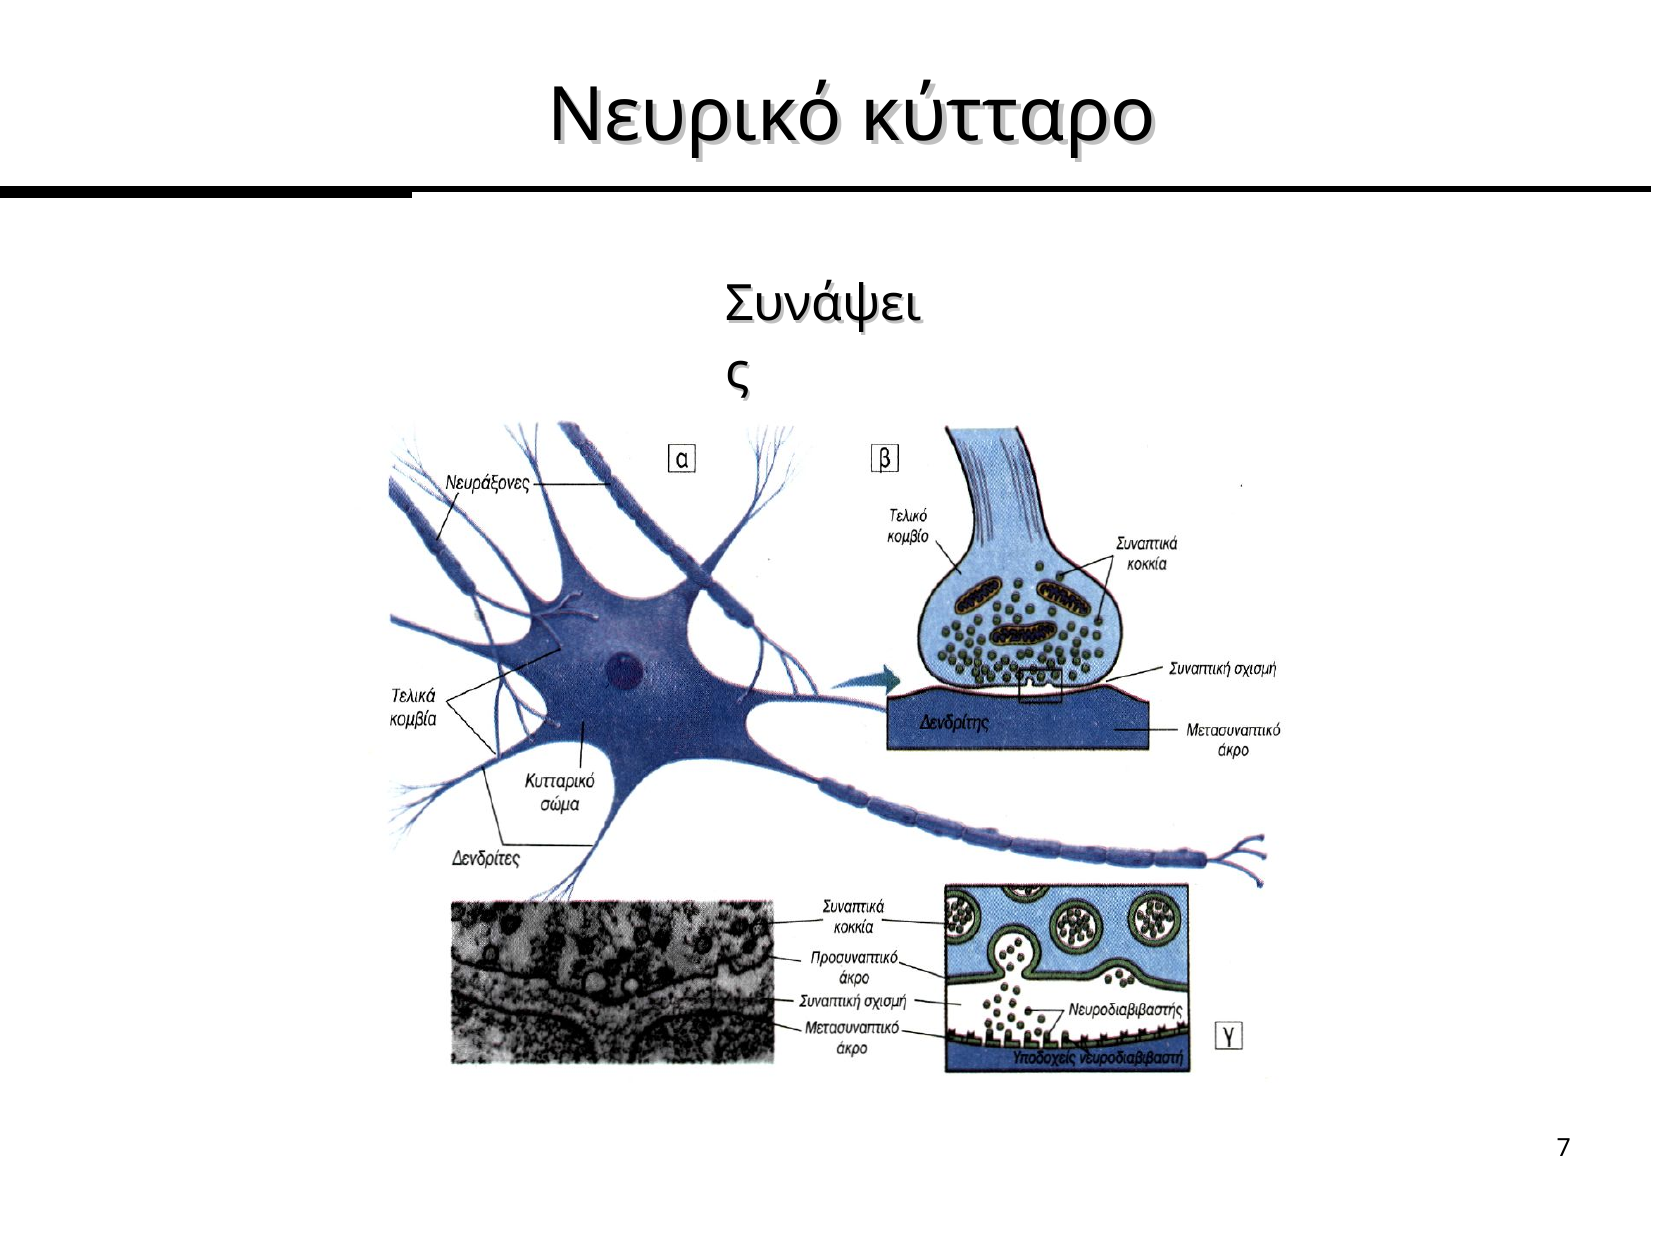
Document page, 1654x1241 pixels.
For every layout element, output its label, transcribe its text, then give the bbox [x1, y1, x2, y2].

picture [354, 413, 1300, 1085]
text_box Συνάψεις [710, 259, 944, 335]
text_box Νευρικό κύτταρο [532, 52, 1122, 158]
